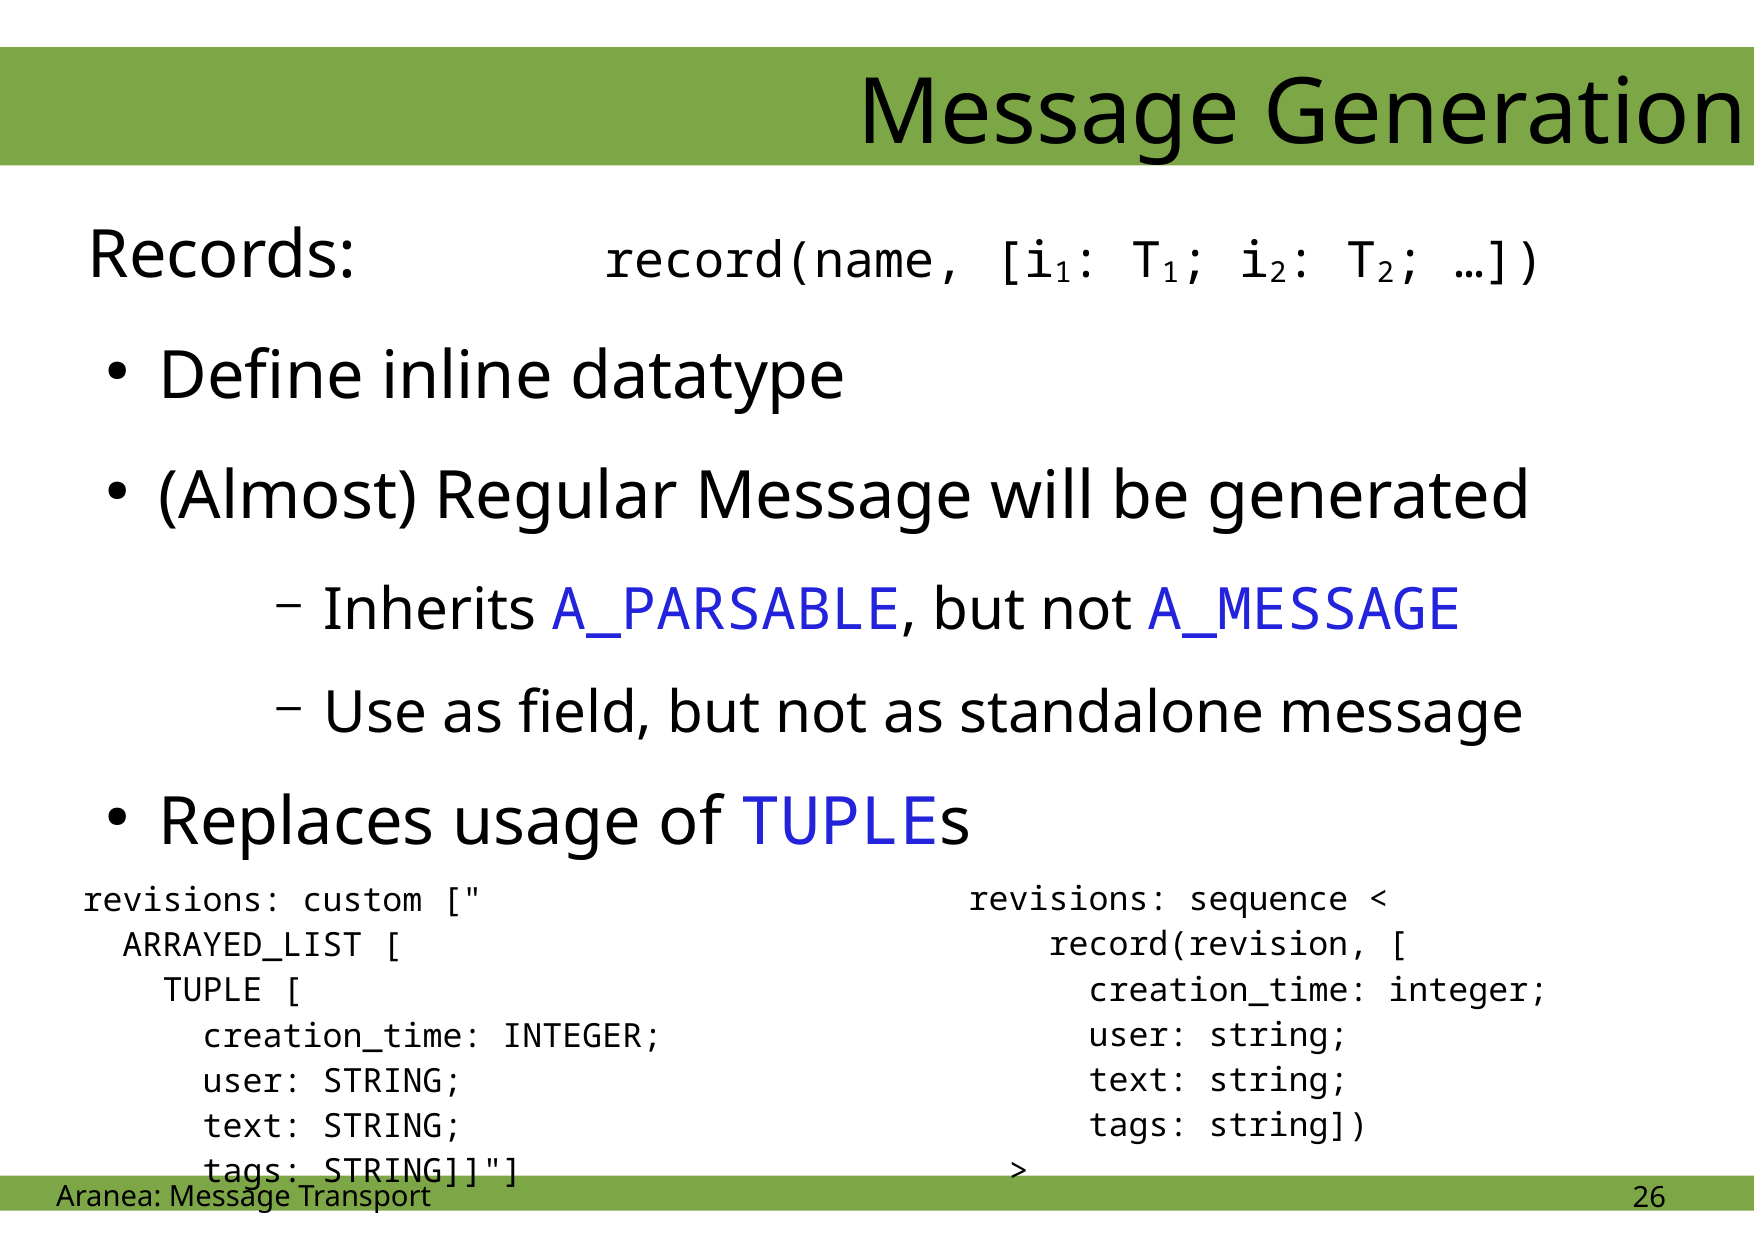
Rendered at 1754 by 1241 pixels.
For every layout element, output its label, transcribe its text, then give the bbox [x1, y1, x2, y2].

text_box revisions: sequence < record(revision, [ creation_time: integer; user: string; text: string; tags: string]) > [953, 867, 1564, 1154]
title Message Generation [0, 54, 1748, 162]
list Records: record(name, [i1: T1; i2: T2; …]) Define inline datatype (Almost) Regular Message will be generated Inherits A_PARSABLE, but not A_MESSAGE Use as field, but not as standalone message Replaces usage of TUPLEs [87, 206, 1667, 1094]
text_box revisions: custom [" ARRAYED_LIST [ TUPLE [ creation_time: INTEGER; user: STRING; text: STRING; tags: STRING]]"] [67, 868, 678, 1155]
